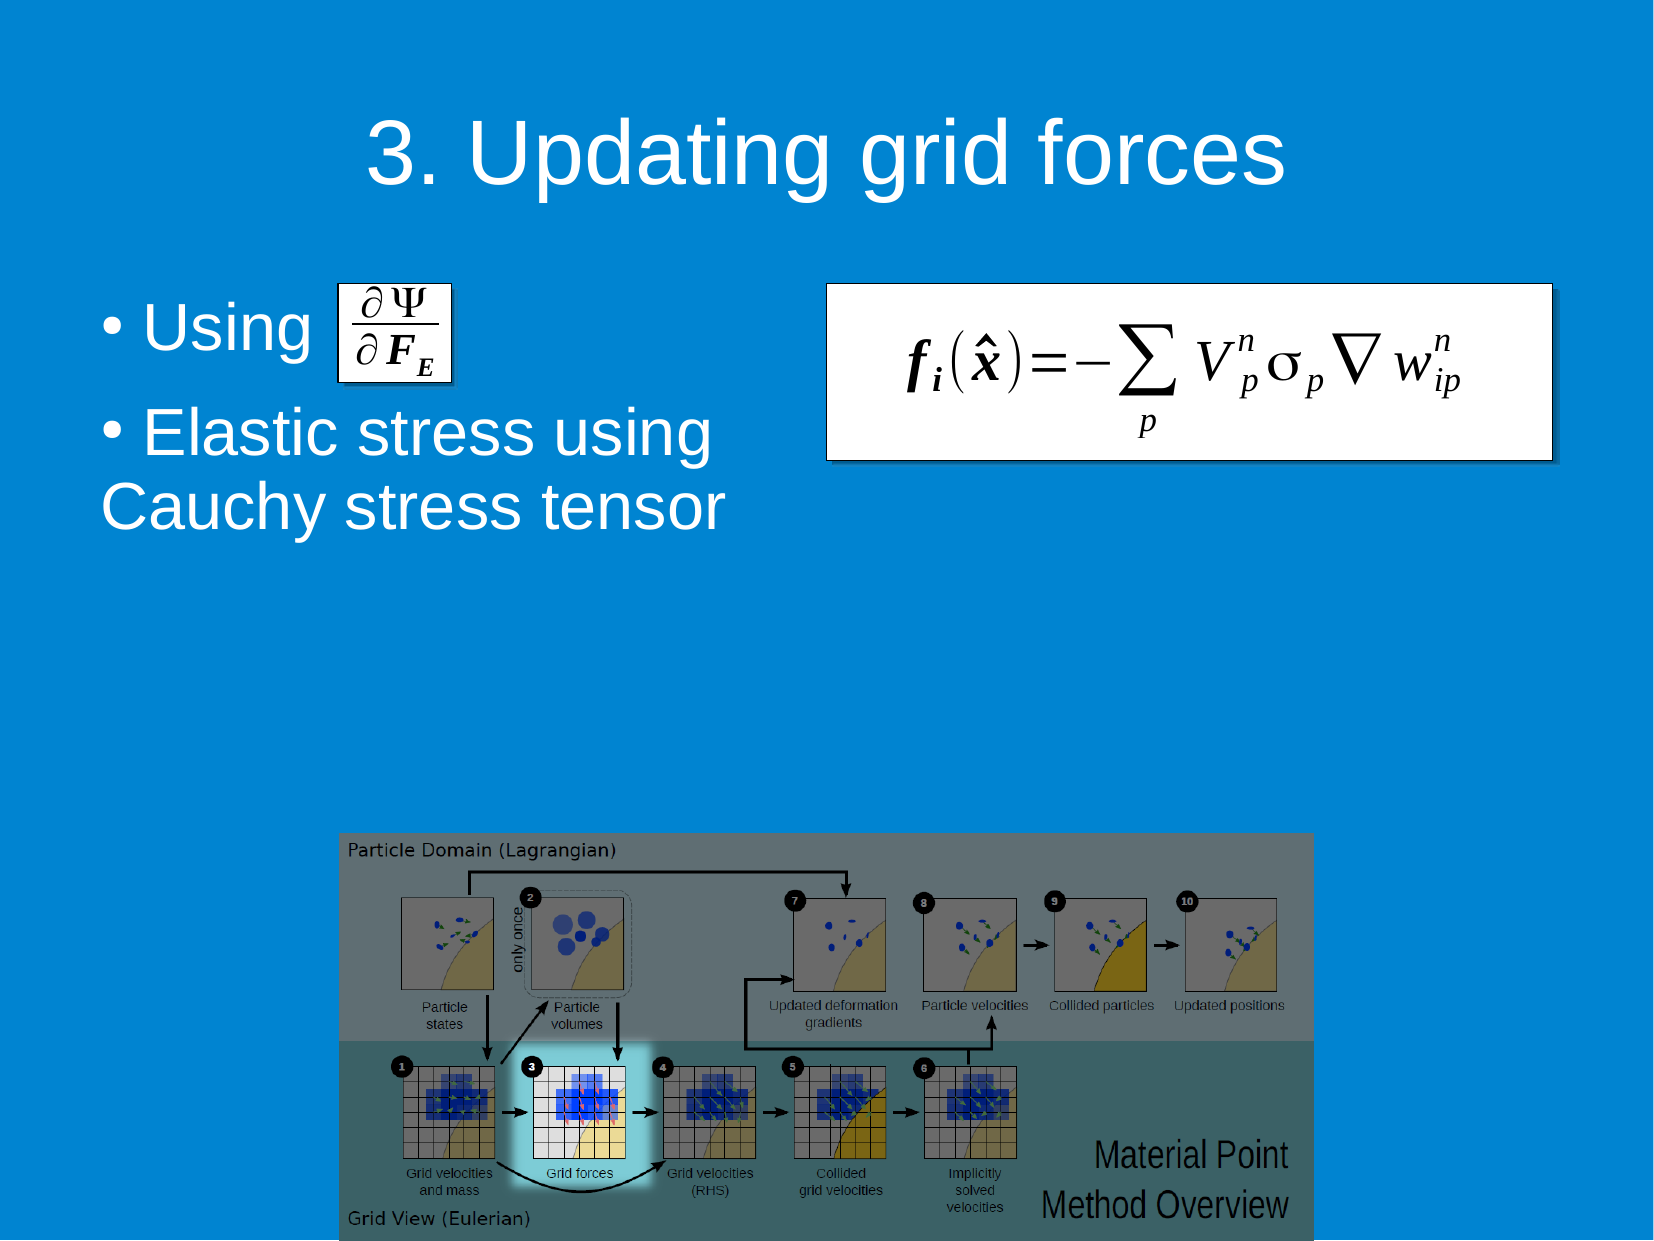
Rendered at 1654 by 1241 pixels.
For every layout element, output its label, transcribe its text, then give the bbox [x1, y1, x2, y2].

chart [338, 284, 451, 383]
title 3. Updating grid forces [82, 49, 1571, 257]
list sd [826, 283, 1553, 461]
chart [888, 318, 1477, 438]
list Using Elastic stress using Cauchy stress tensor [82, 290, 809, 1010]
picture [339, 833, 1314, 1241]
